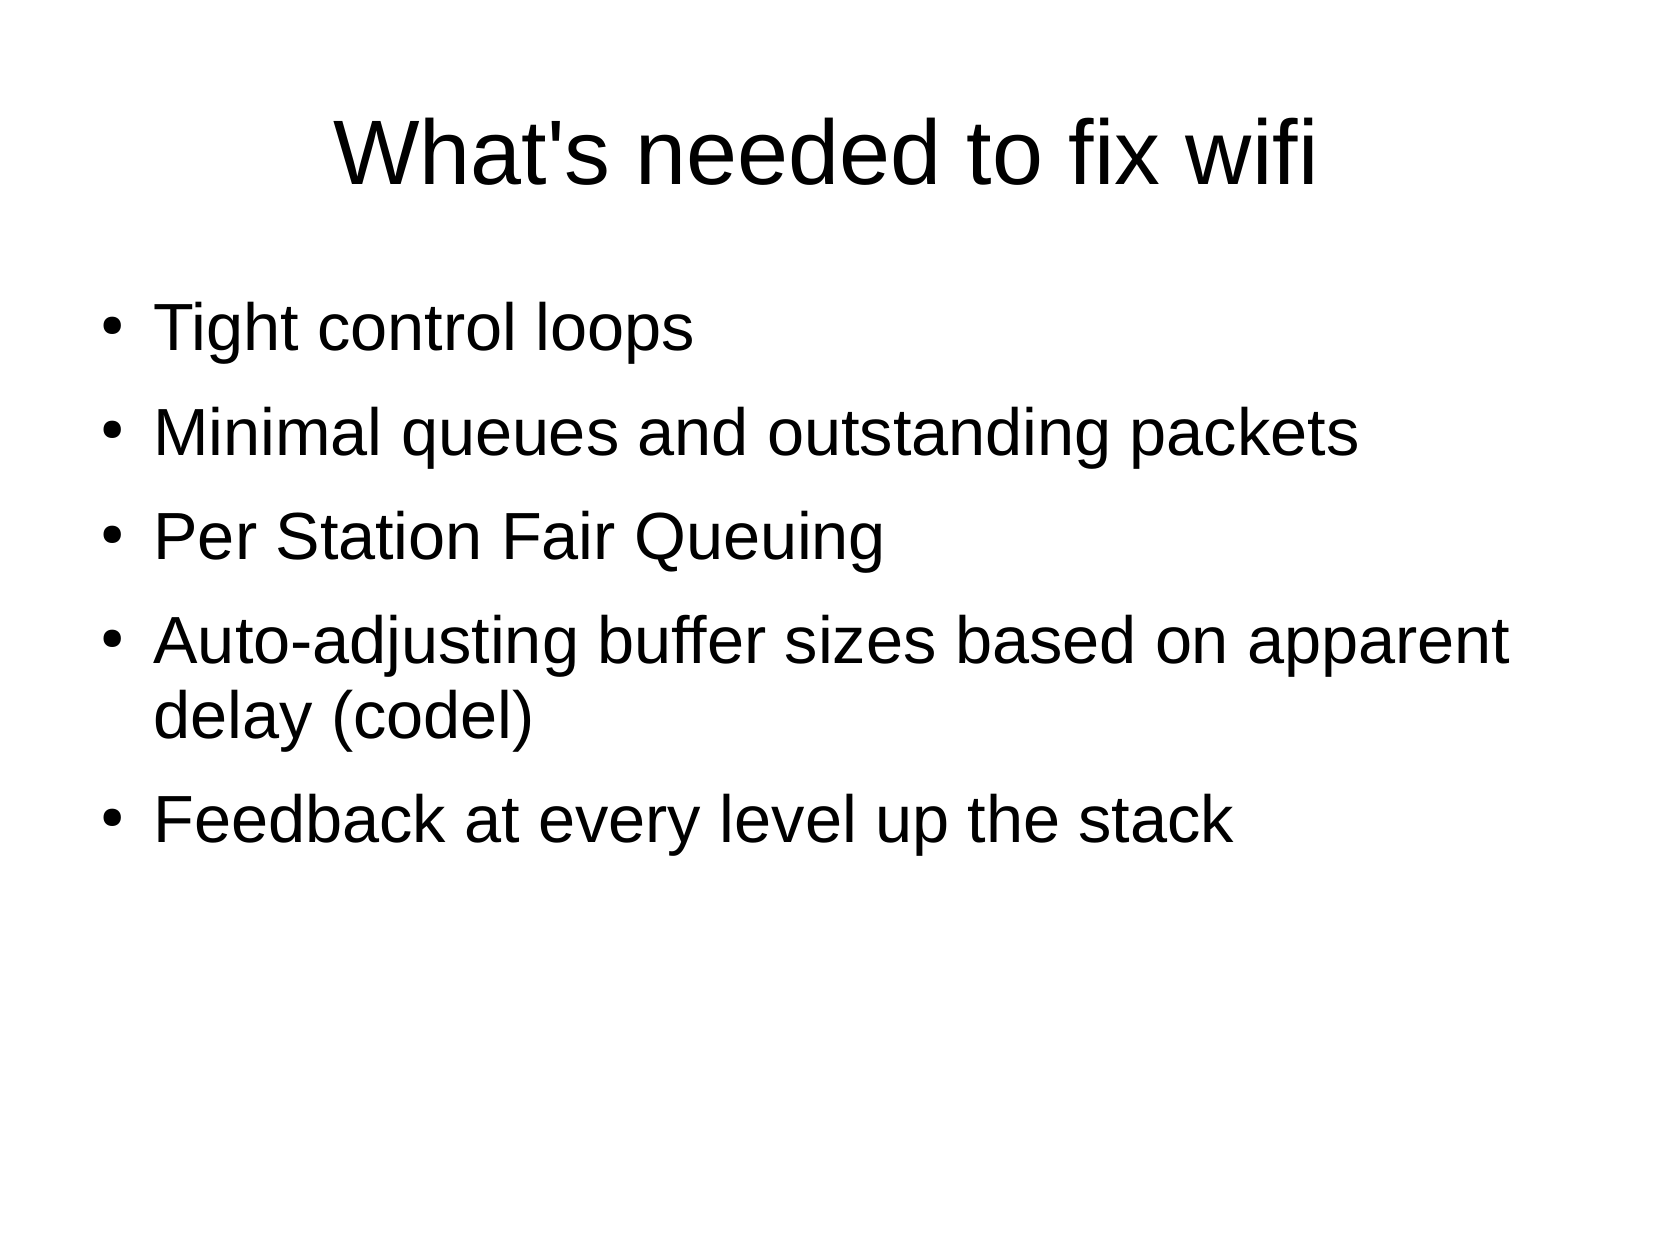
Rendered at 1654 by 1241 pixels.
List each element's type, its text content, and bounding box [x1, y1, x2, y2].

title What's needed to fix wifi [82, 49, 1571, 257]
list Tight control loops Minimal queues and outstanding packets Per Station Fair Queuing Auto-adjusting buffer sizes based on apparent delay (codel) Feedback at every level up the stack [82, 290, 1538, 1010]
